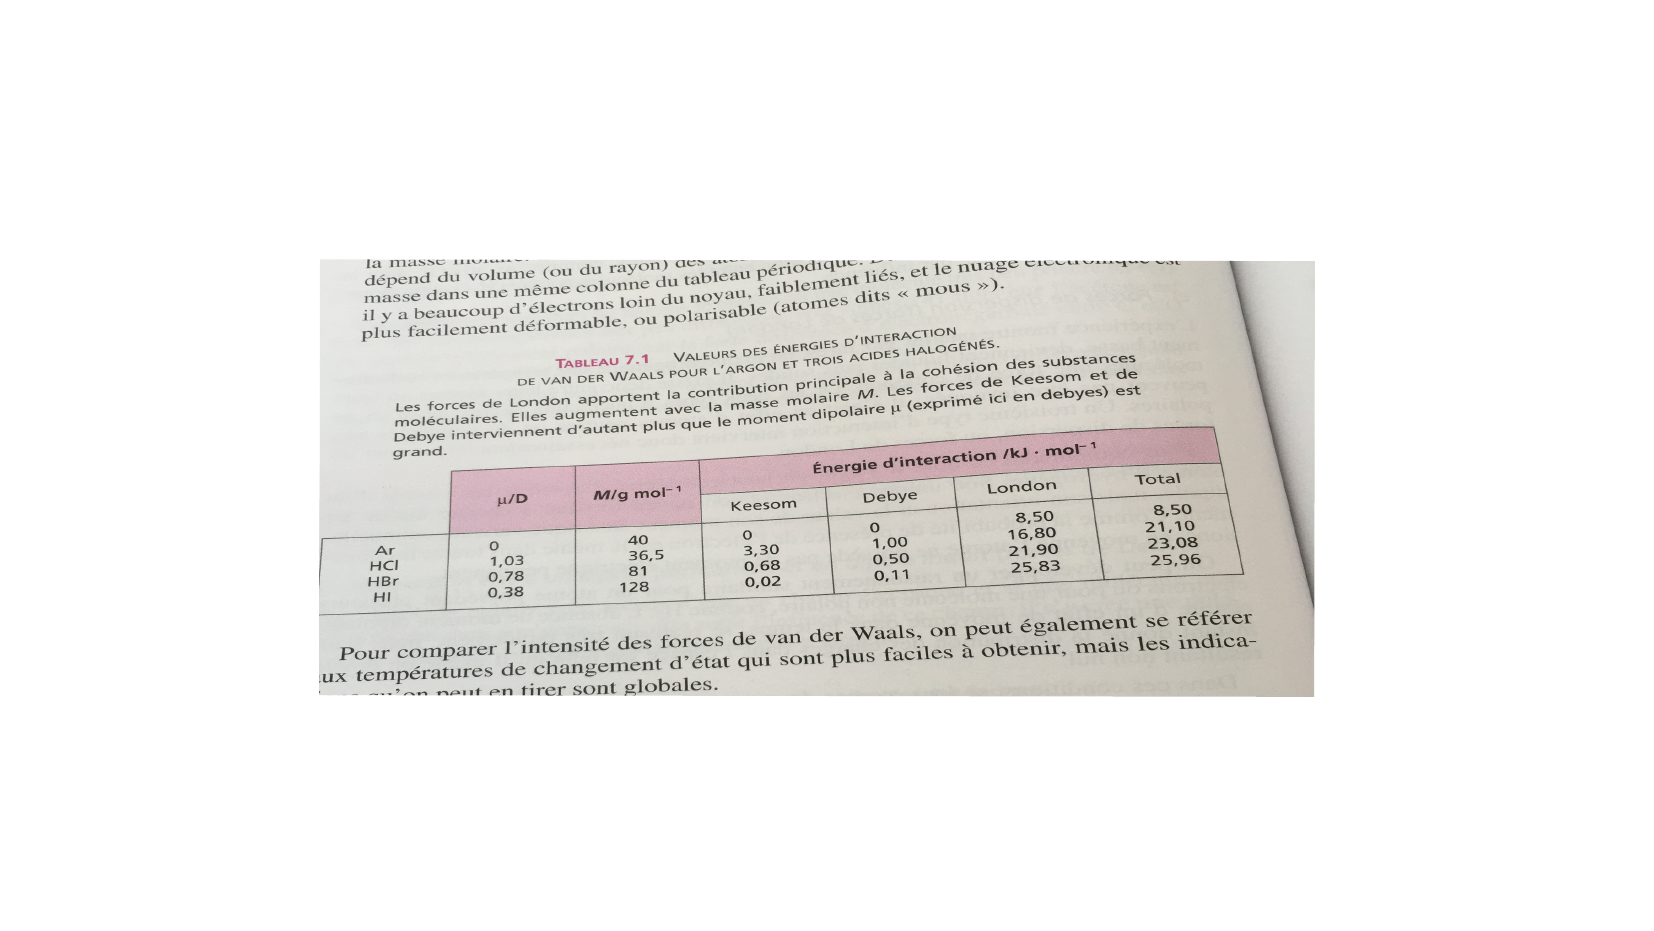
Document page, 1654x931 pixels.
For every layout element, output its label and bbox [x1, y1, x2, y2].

picture [318, 259, 1315, 697]
